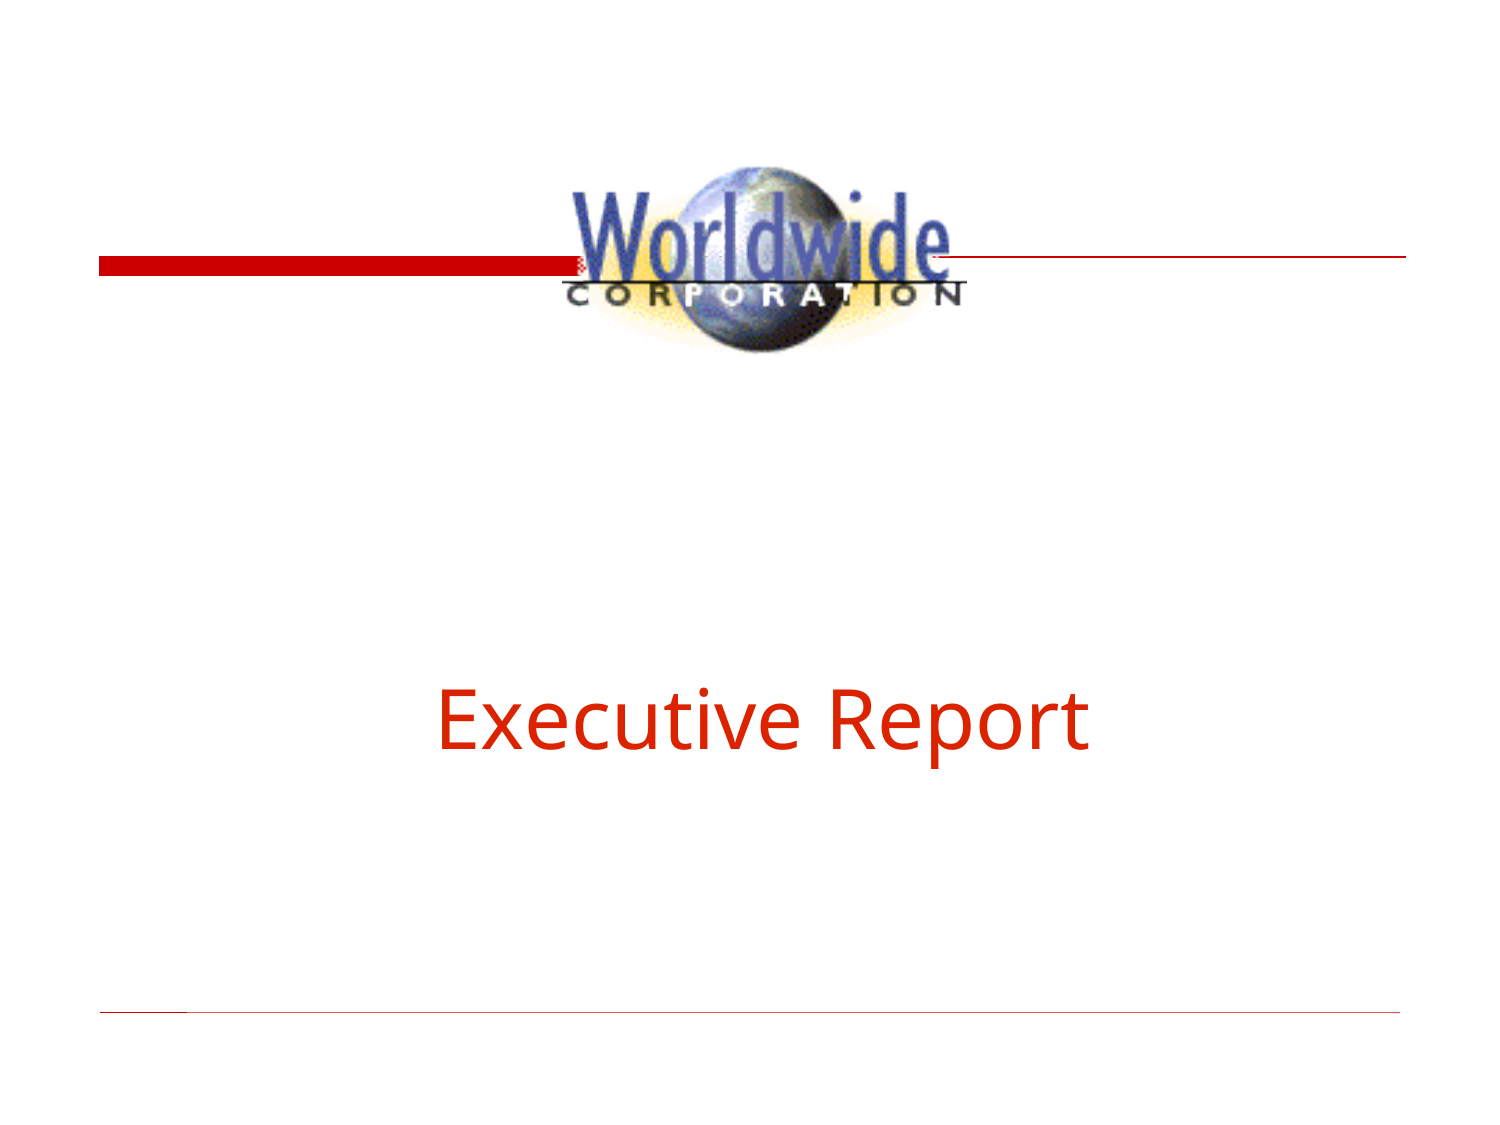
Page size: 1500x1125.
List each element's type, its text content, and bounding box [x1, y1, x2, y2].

picture [562, 162, 967, 368]
title Executive Report [125, 524, 1401, 767]
